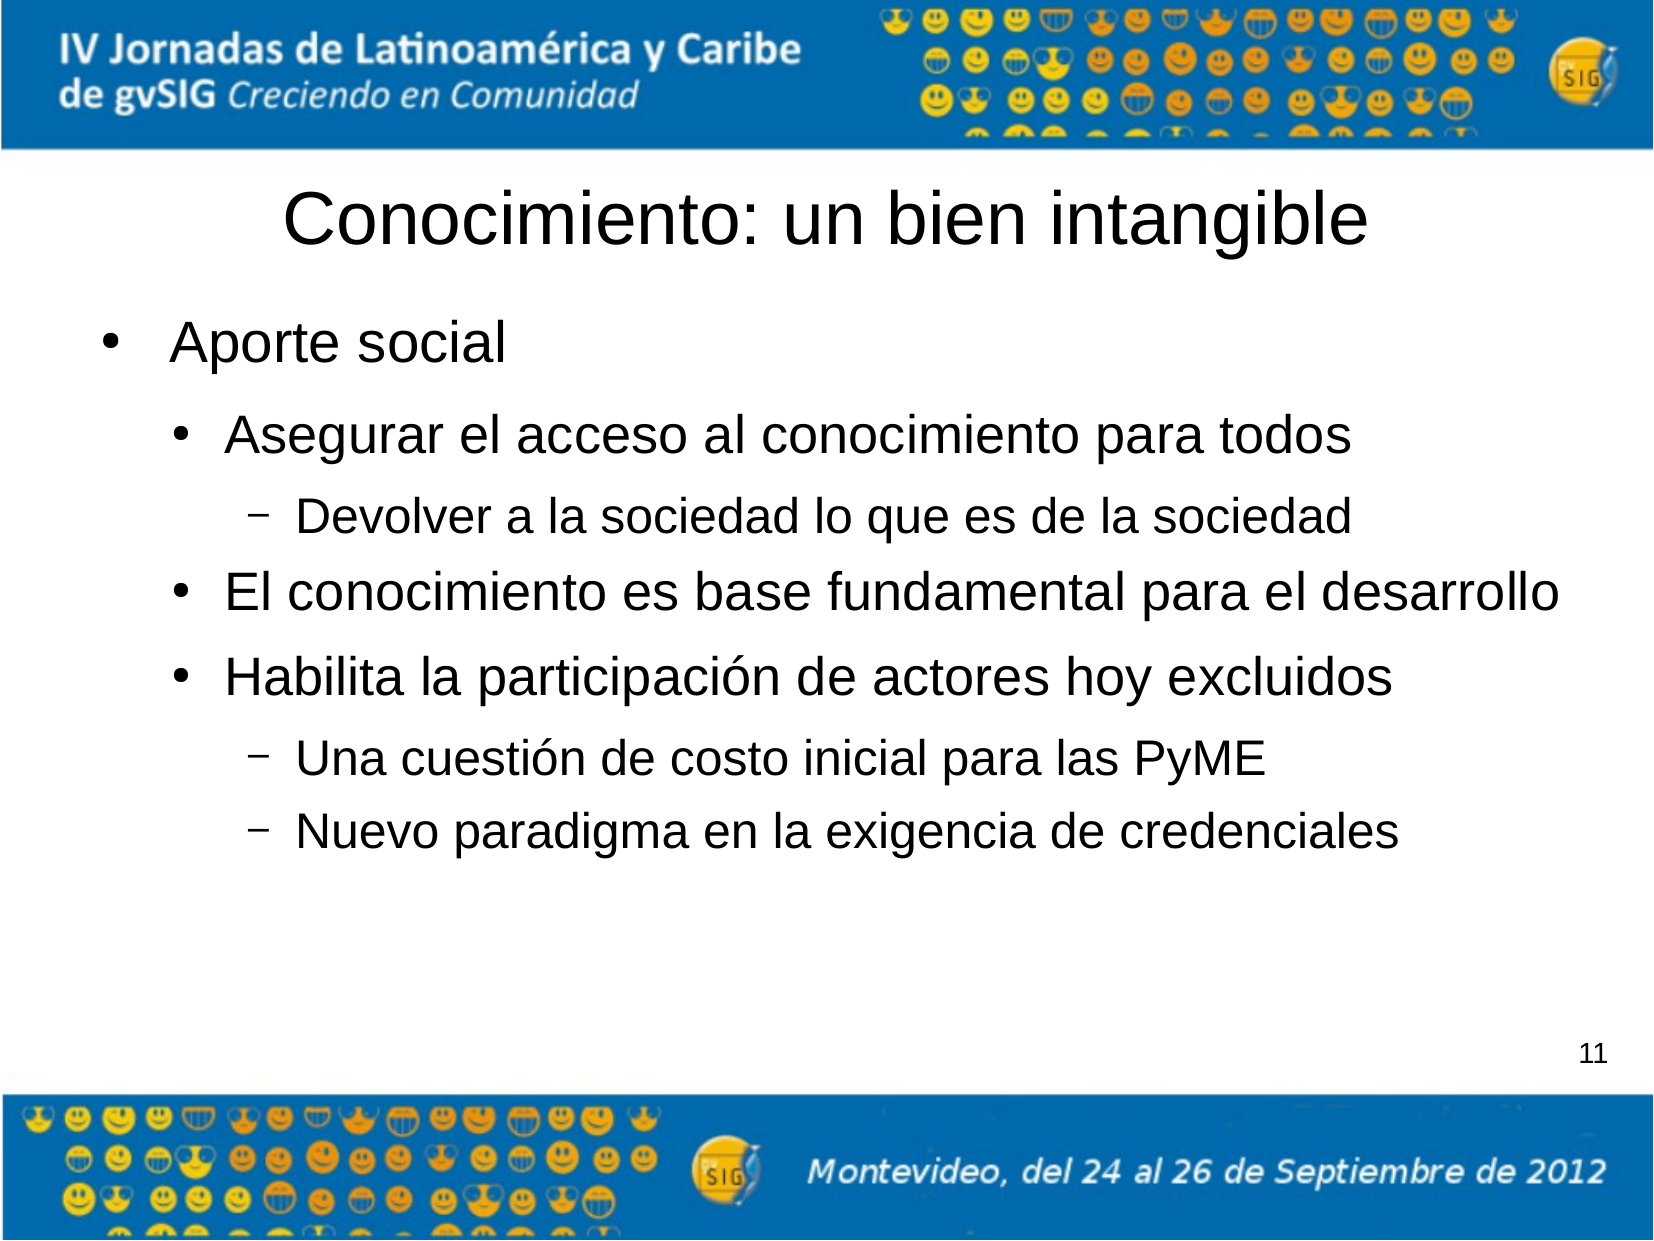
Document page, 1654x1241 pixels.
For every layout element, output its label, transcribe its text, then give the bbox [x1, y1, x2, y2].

title Conocimiento: un bien intangible [82, 168, 1571, 269]
list Aporte social Asegurar el acceso al conocimiento para todos Devolver a la sociedad lo que es de la sociedad El conocimiento es base fundamental para el desarrollo Habilita la participación de actores hoy excluidos Una cuestión de costo inicial para las PyME Nuevo paradigma en la exigencia de credenciales [82, 309, 1571, 1070]
picture [0, 0, 1654, 1240]
